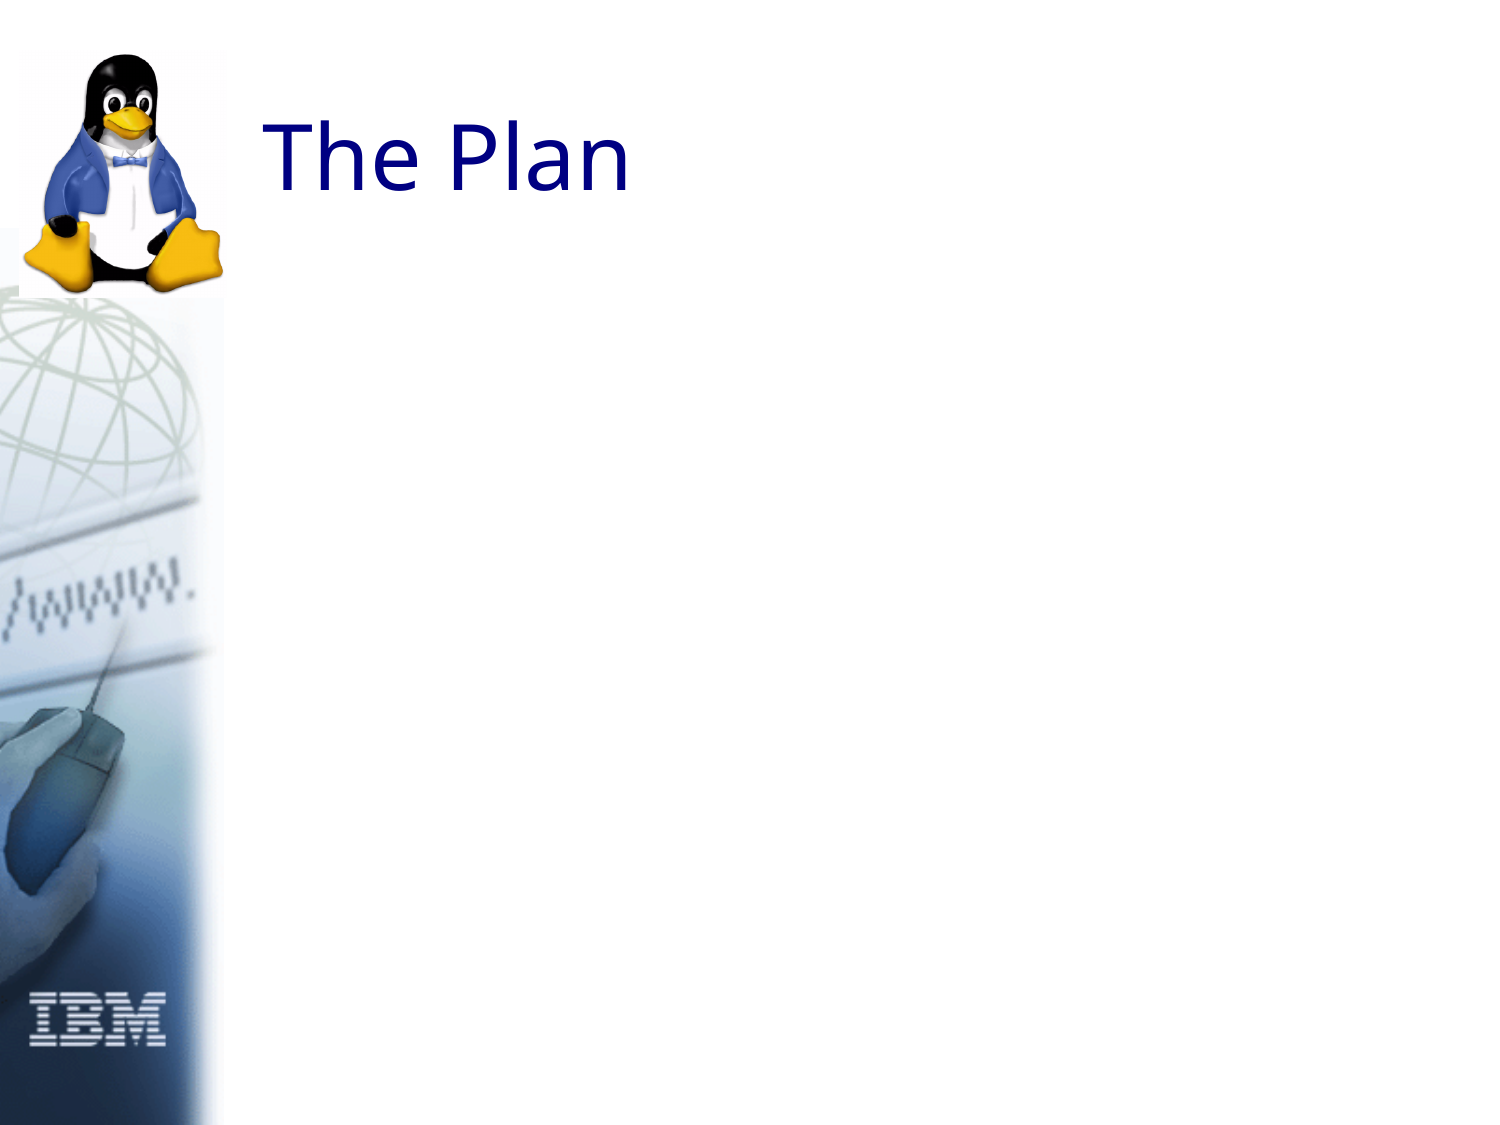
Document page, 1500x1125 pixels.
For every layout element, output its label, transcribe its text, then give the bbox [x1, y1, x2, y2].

title The Plan [262, 44, 1413, 266]
